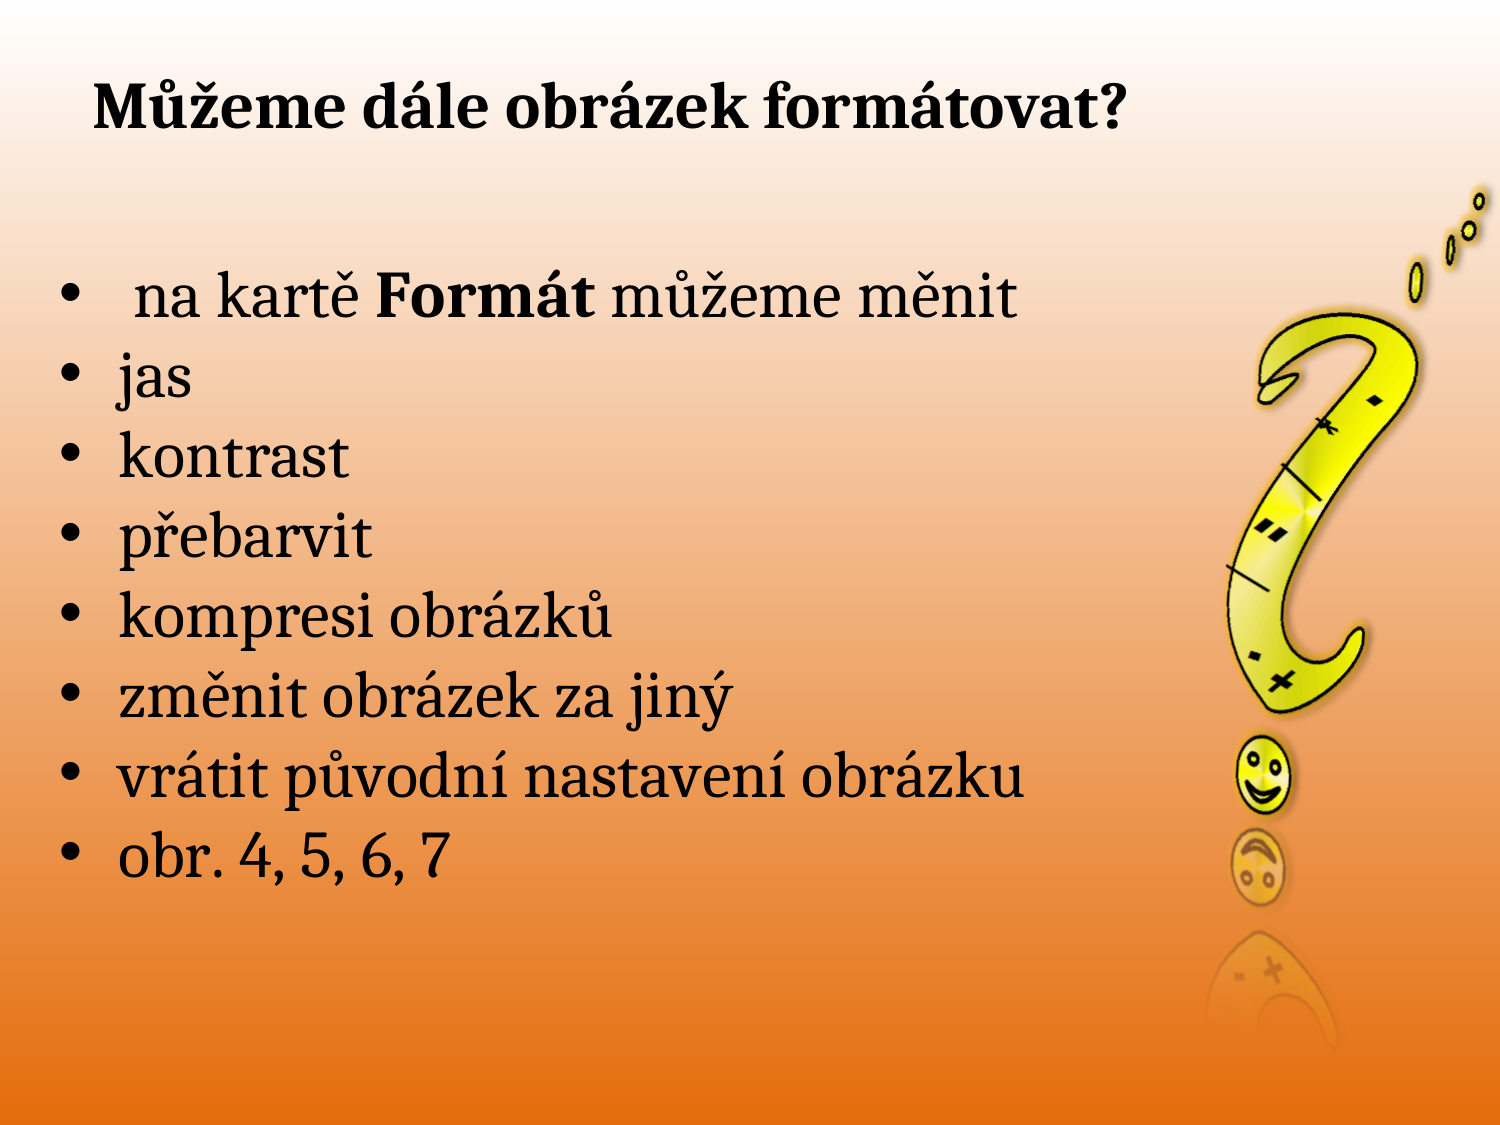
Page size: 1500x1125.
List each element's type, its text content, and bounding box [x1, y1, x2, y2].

text_box Můžeme dále obrázek formátovat? [0, 54, 1223, 151]
picture [1171, 160, 1500, 1125]
text_box na kartě Formát můžeme měnit jas kontrast přebarvit kompresi obrázků změnit obrázek za jiný vrátit původní nastavení obrázku obr. 4, 5, 6, 7 [0, 243, 1211, 979]
